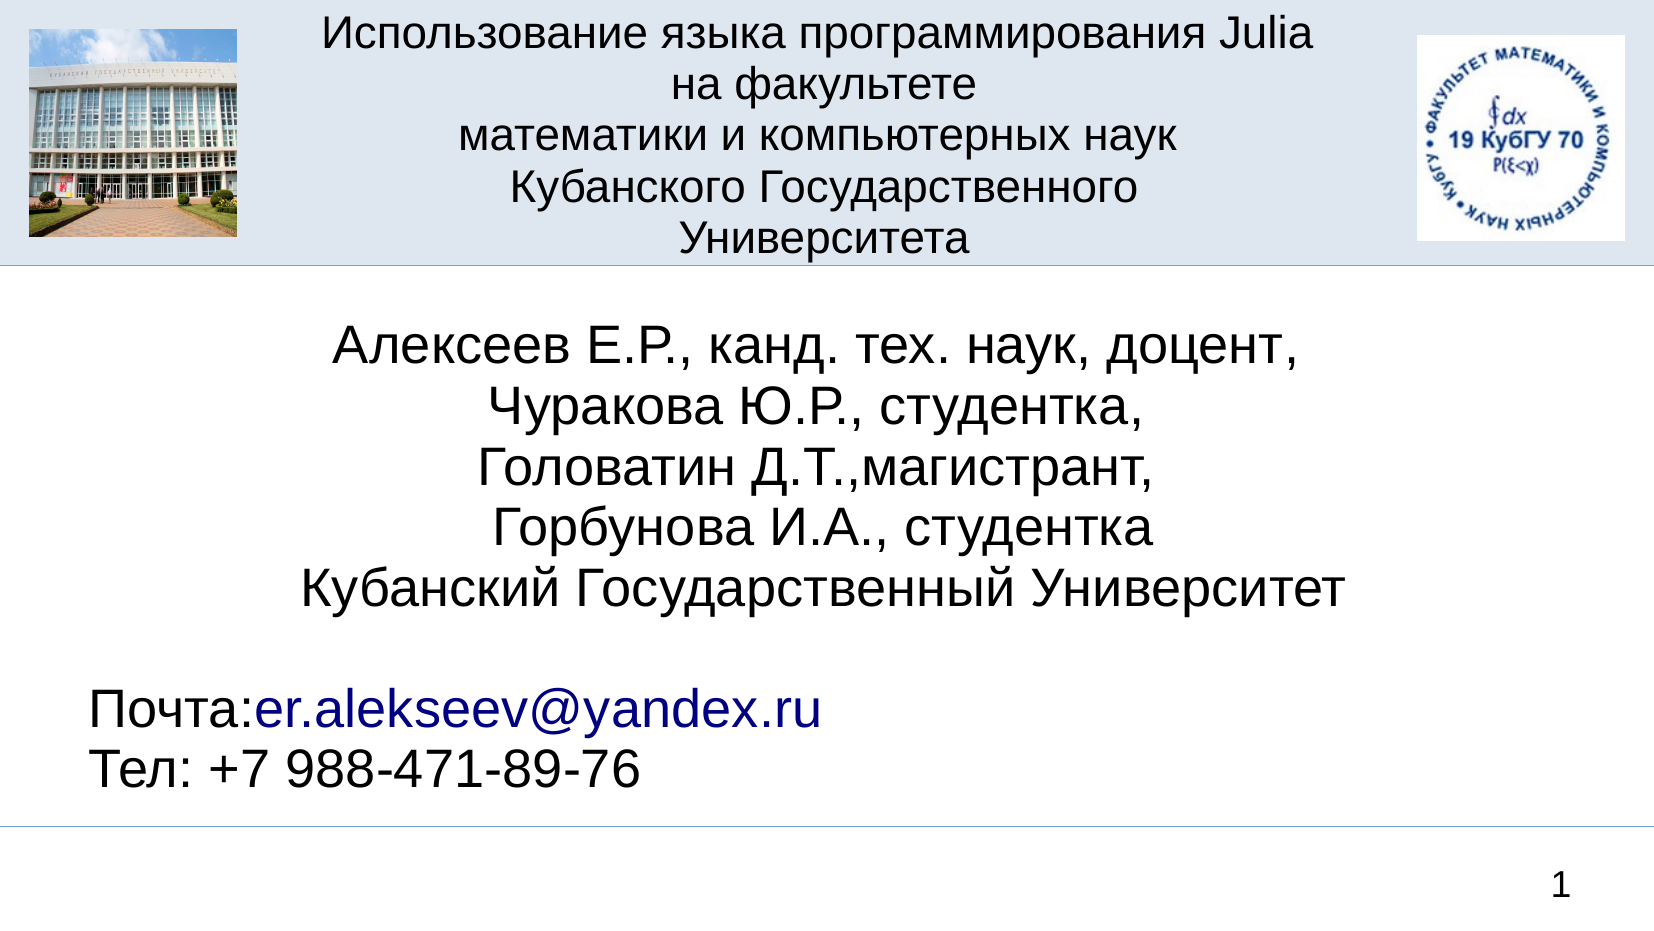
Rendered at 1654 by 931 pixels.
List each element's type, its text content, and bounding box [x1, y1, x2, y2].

title Использование языка программирования Julia на факультете математики и компьютерных наук Кубанского Государственного Университета [262, 6, 1386, 264]
text_box <номер> [1535, 856, 1654, 927]
picture [29, 29, 237, 237]
subtitle Алексеев Е.Р., канд. тех. наук, доцент, Чуракова Ю.Р., студентка, Головатин Д.Т.,магистрант, Горбунова И.А., студентка Кубанский Государственный Университет Почта:er.alekseev@yandex.ru Тел: +7 988-471-89-76 [88, 287, 1560, 826]
text_box [0, 0, 1654, 265]
picture [1417, 35, 1625, 241]
